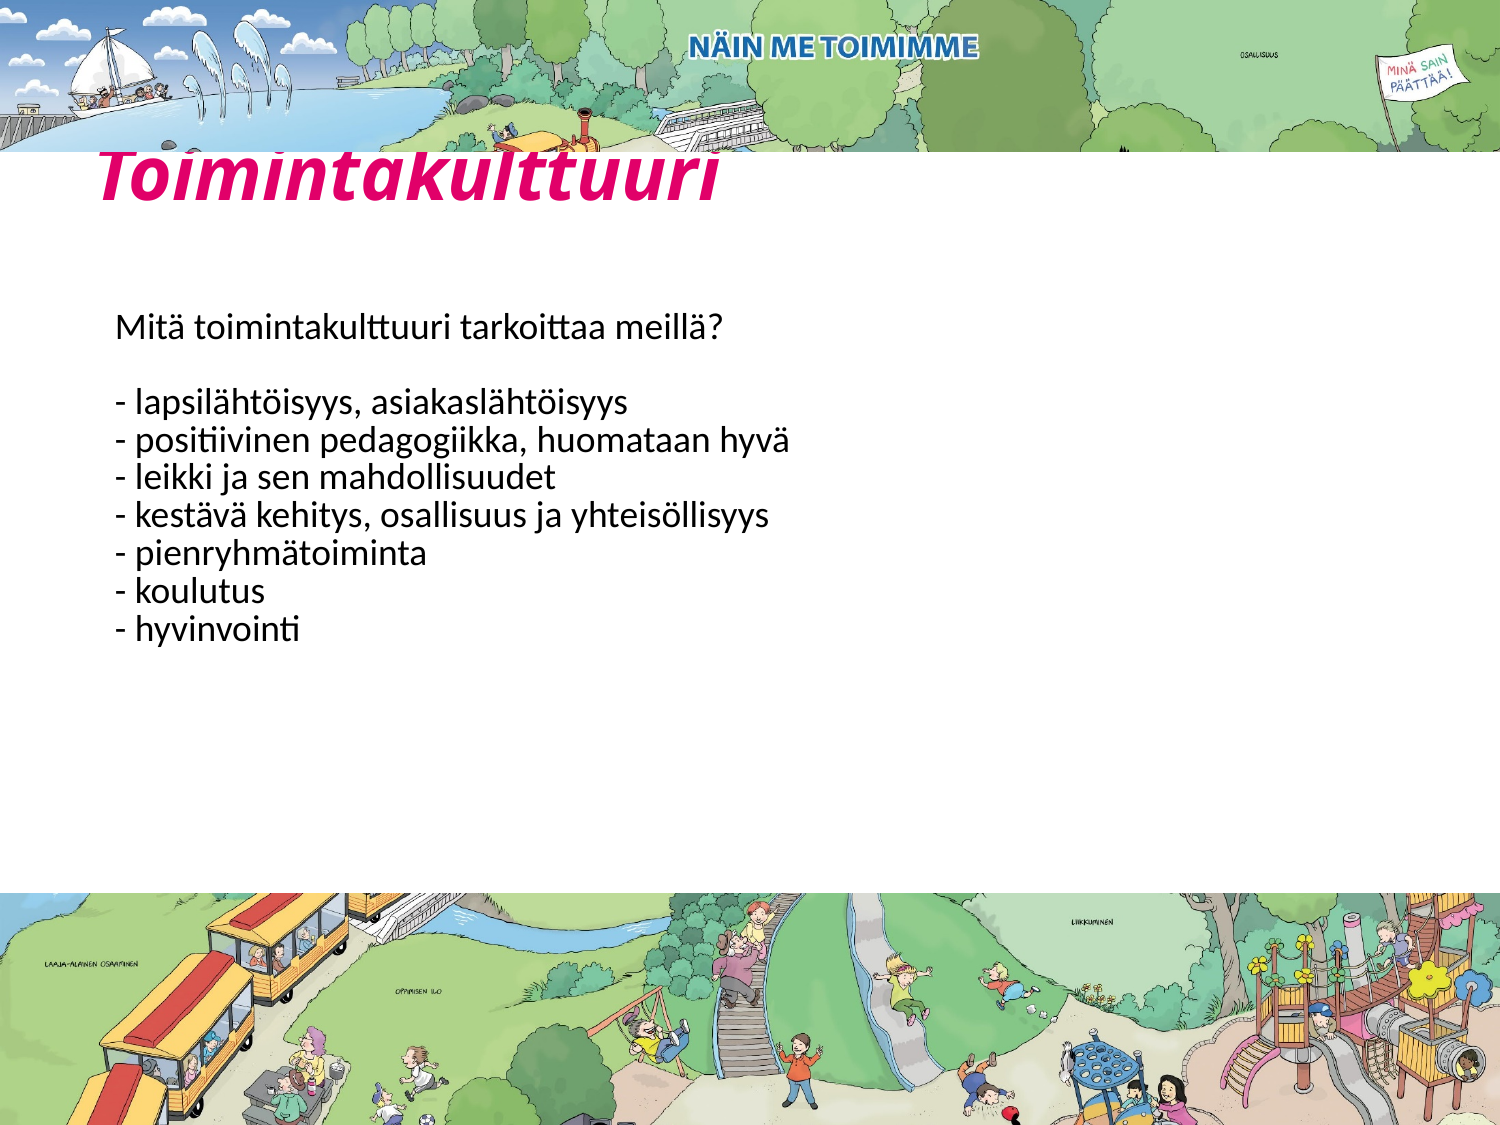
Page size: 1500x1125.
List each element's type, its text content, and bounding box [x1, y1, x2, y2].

picture [0, 0, 1500, 152]
title Toimintakulttuuri [79, 152, 1430, 303]
text_box Mitä toimintakulttuuri tarkoittaa meillä? - lapsilähtöisyys, asiakaslähtöisyys - positiivinen pedagogiikka, huomataan hyvä - leikki ja sen mahdollisuudet - kestävä kehitys, osallisuus ja yhteisöllisyys - pienryhmätoiminta - koulutus - hyvinvointi [100, 303, 1188, 1036]
picture [0, 893, 1500, 1125]
